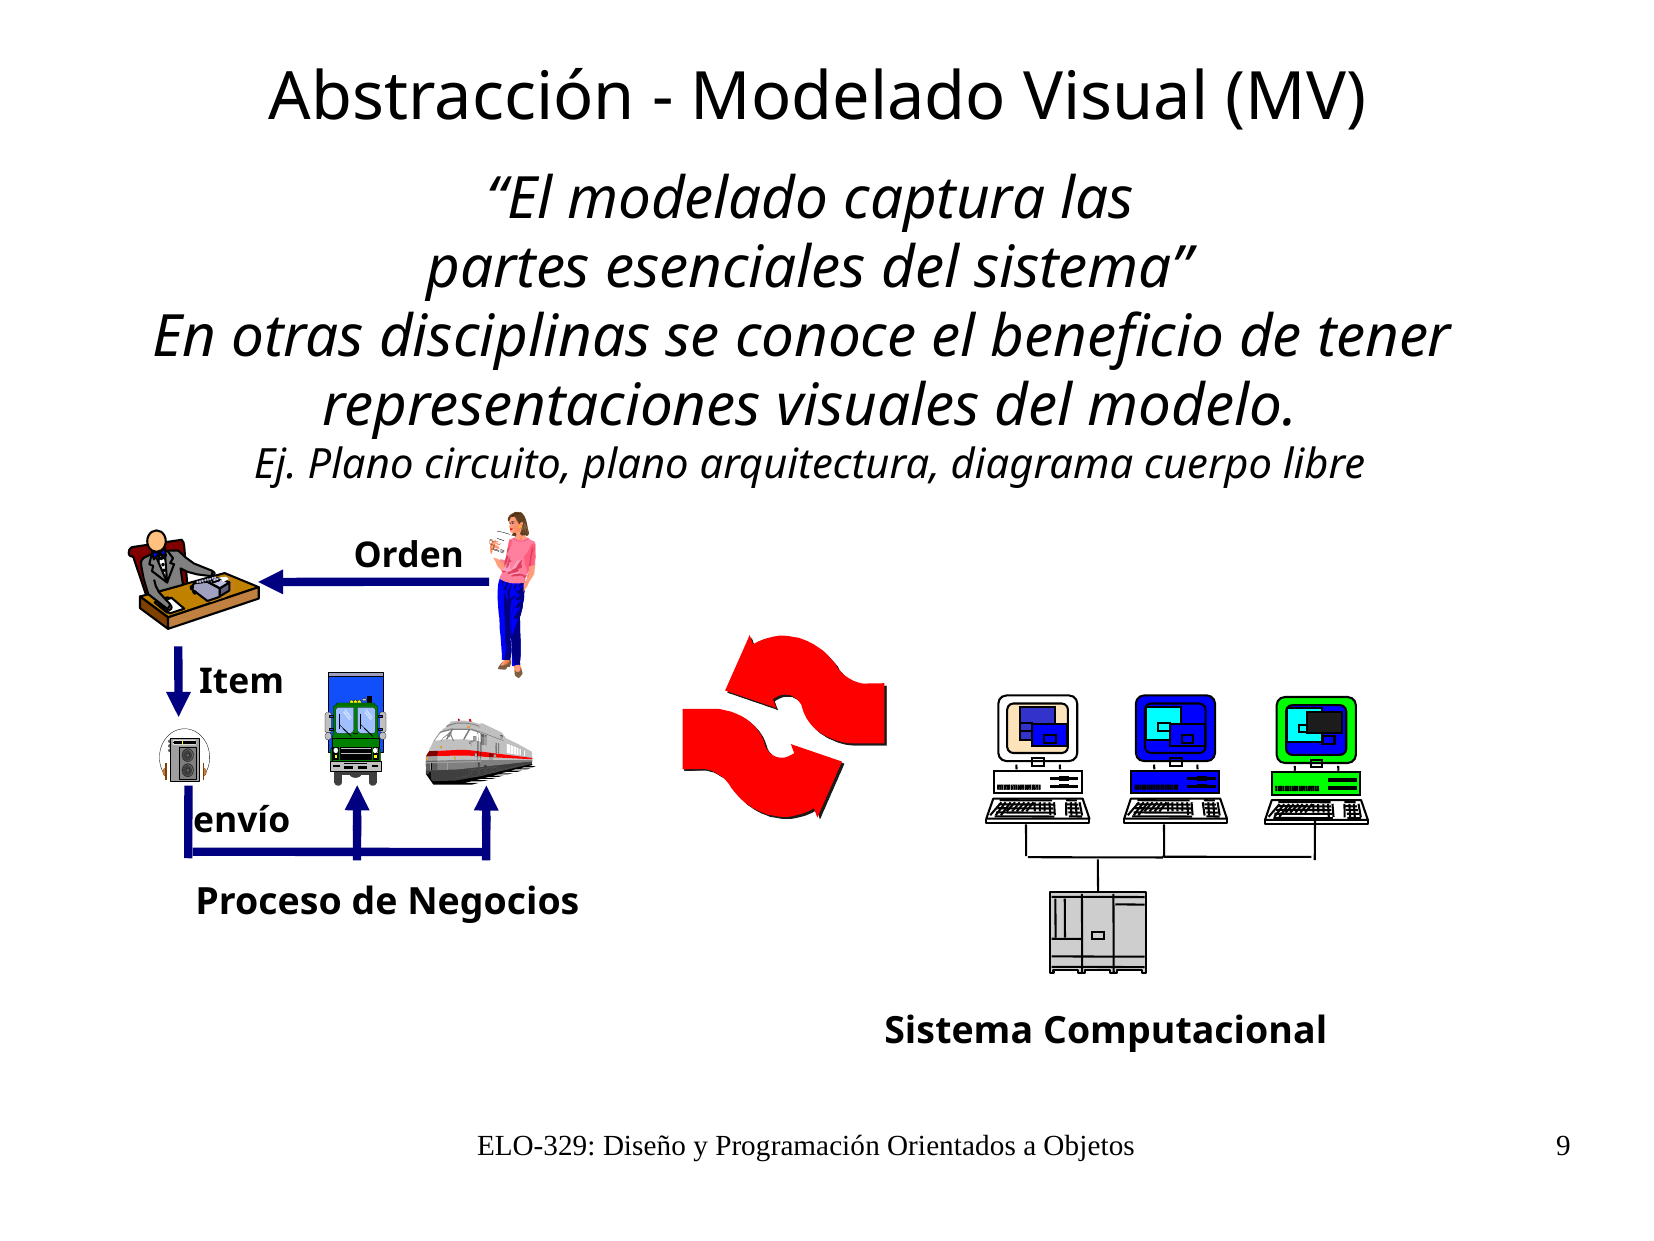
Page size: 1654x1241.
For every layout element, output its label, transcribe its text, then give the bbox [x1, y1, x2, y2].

text_box [1276, 697, 1356, 763]
text_box Item [186, 651, 298, 709]
text_box [993, 770, 1082, 794]
text_box envío [180, 790, 184, 848]
text_box [1049, 892, 1146, 974]
picture [425, 718, 543, 792]
picture [159, 728, 217, 789]
text_box envío [193, 790, 304, 848]
text_box [682, 708, 842, 818]
text_box [725, 635, 885, 744]
text_box “El modelado captura las partes esenciales del sistema” En otras disciplinas se conoce el beneficio de tener representaciones visuales del modelo. Ej. Plano circuito, plano arquitectura, diagrama cuerpo libre [137, 156, 1482, 497]
picture [324, 672, 394, 793]
text_box Sistema Computacional [869, 1001, 1343, 1061]
text_box [128, 530, 259, 629]
text_box [1135, 695, 1216, 762]
text_box [998, 695, 1078, 762]
text_box [1131, 770, 1220, 794]
title Abstracción - Modelado Visual (MV) [82, 43, 1571, 145]
text_box [1272, 772, 1361, 795]
text_box Orden [340, 525, 478, 577]
picture [489, 511, 543, 686]
text_box Proceso de Negocios [180, 872, 595, 932]
